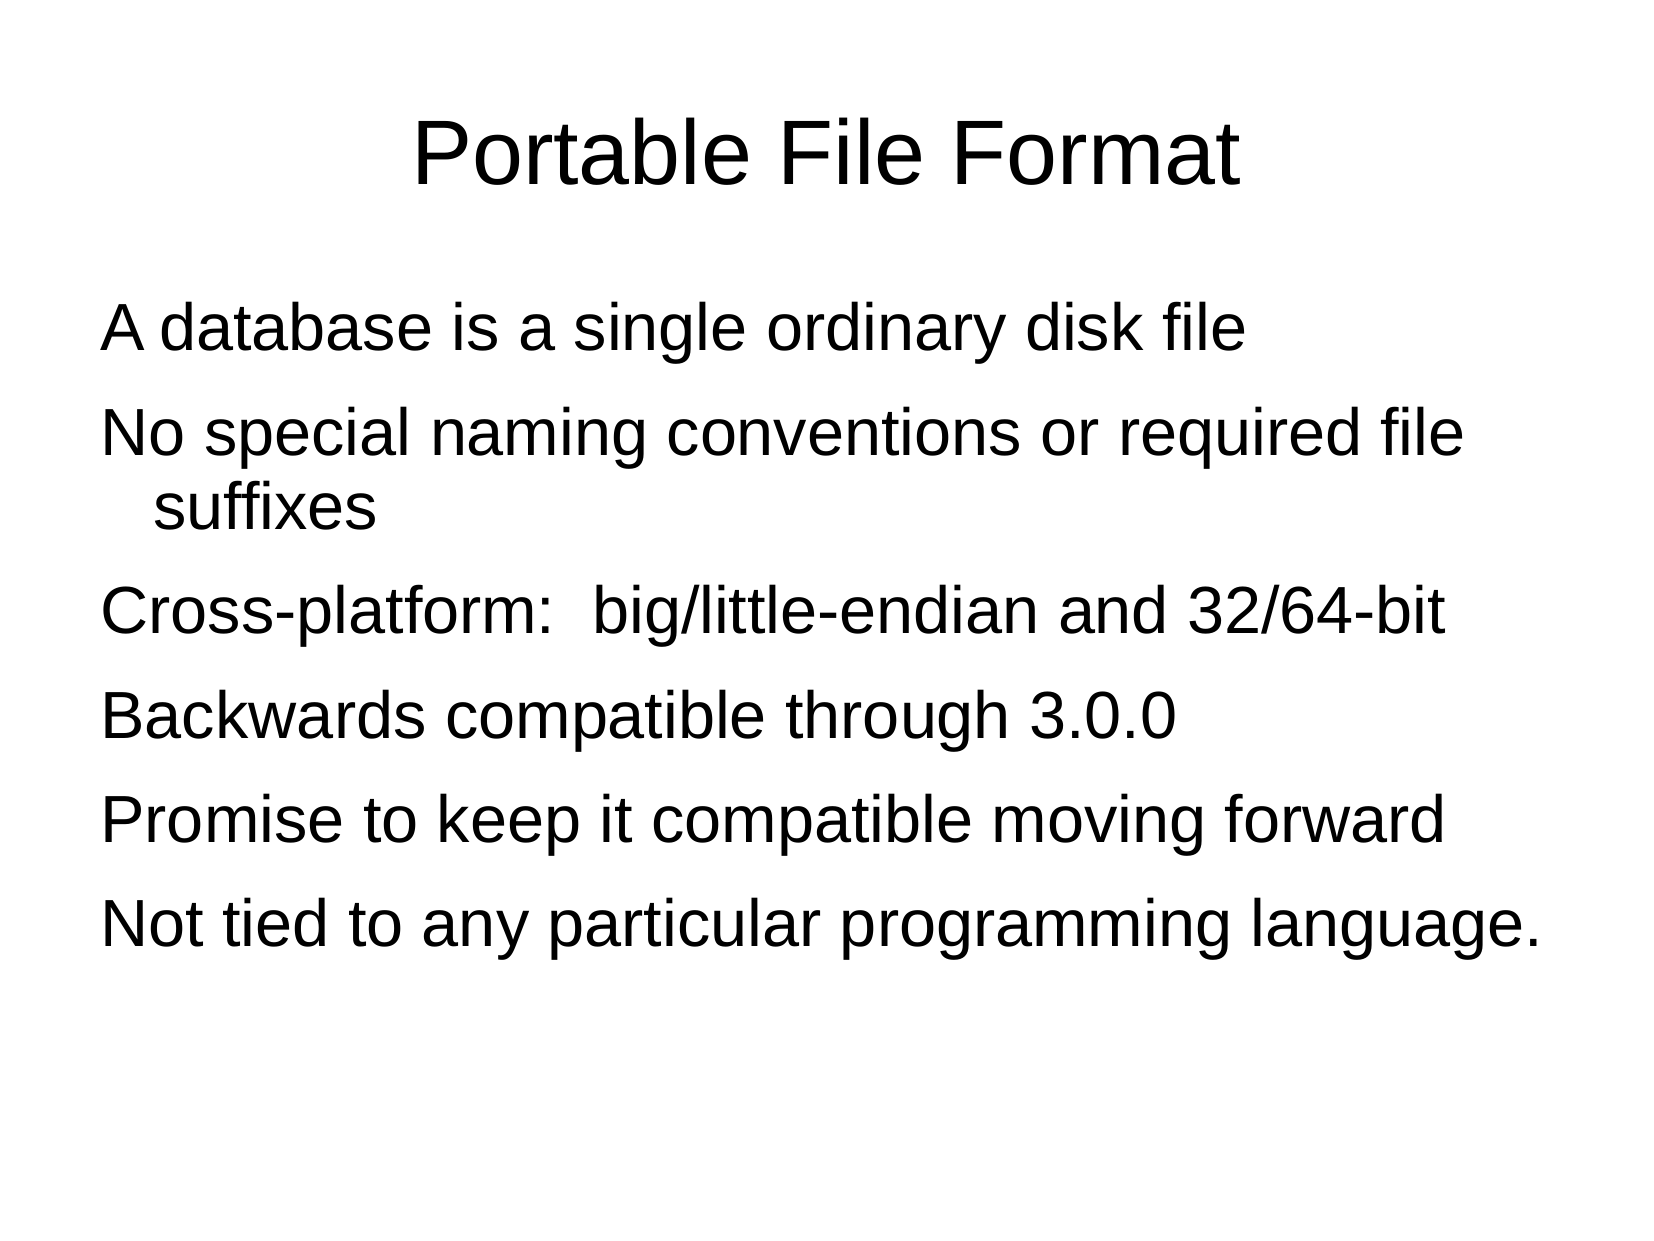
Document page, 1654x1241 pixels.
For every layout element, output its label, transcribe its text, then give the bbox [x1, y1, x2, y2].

title Portable File Format [82, 49, 1571, 257]
list A database is a single ordinary disk file No special naming conventions or required file suffixes Cross-platform: big/little-endian and 32/64-bit Backwards compatible through 3.0.0 Promise to keep it compatible moving forward Not tied to any particular programming language. [82, 290, 1571, 1109]
